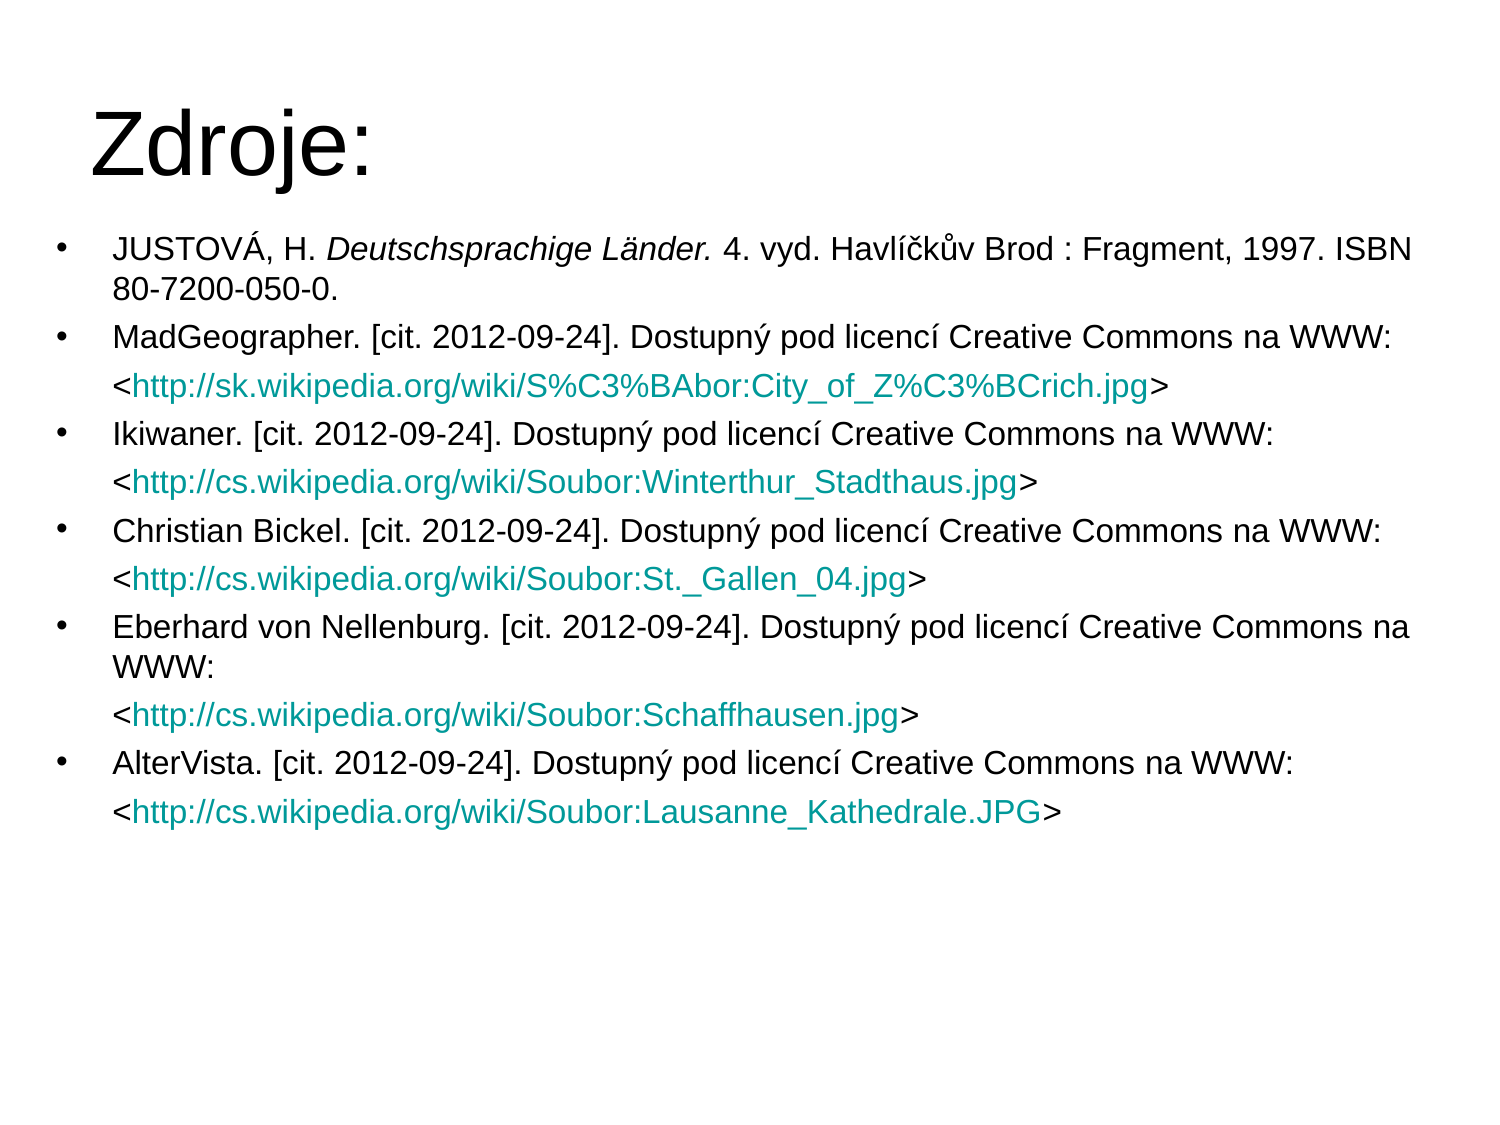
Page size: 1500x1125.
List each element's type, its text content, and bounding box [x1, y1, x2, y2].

list JUSTOVÁ, H. Deutschsprachige Länder. 4. vyd. Havlíčkův Brod : Fragment, 1997. ISBN 80-7200-050-0. MadGeographer. [cit. 2012-09-24]. Dostupný pod licencí Creative Commons na WWW: <http://sk.wikipedia.org/wiki/S%C3%BAbor:City_of_Z%C3%BCrich.jpg> Ikiwaner. [cit. 2012-09-24]. Dostupný pod licencí Creative Commons na WWW: <http://cs.wikipedia.org/wiki/Soubor:Winterthur_Stadthaus.jpg> Christian Bickel. [cit. 2012-09-24]. Dostupný pod licencí Creative Commons na WWW: <http://cs.wikipedia.org/wiki/Soubor:St._Gallen_04.jpg> Eberhard von Nellenburg. [cit. 2012-09-24]. Dostupný pod licencí Creative Commons na WWW: <http://cs.wikipedia.org/wiki/Soubor:Schaffhausen.jpg> AlterVista. [cit. 2012-09-24]. Dostupný pod licencí Creative Commons na WWW: <http://cs.wikipedia.org/wiki/Soubor:Lausanne_Kathedrale.JPG> [41, 220, 1471, 963]
title Zdroje: [75, 45, 1426, 220]
